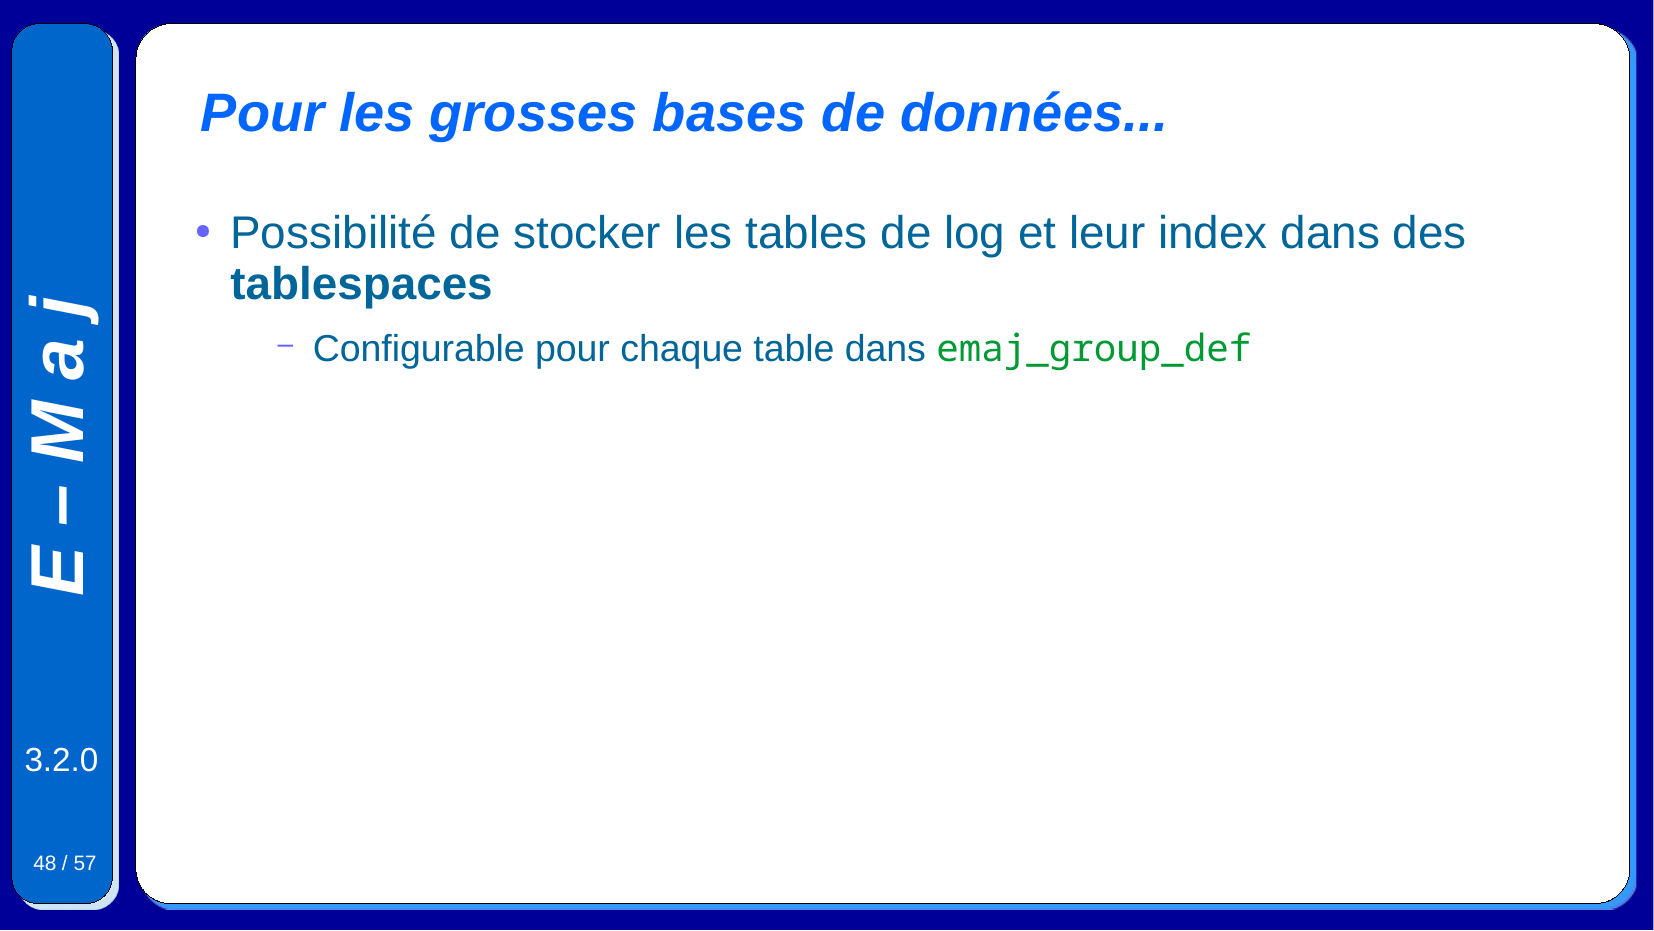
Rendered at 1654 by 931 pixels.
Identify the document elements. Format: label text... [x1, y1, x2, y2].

title Pour les grosses bases de données... [200, 34, 1575, 191]
list Possibilité de stocker les tables de log et leur index dans des tablespaces Configurable pour chaque table dans emaj_group_def [177, 206, 1587, 827]
